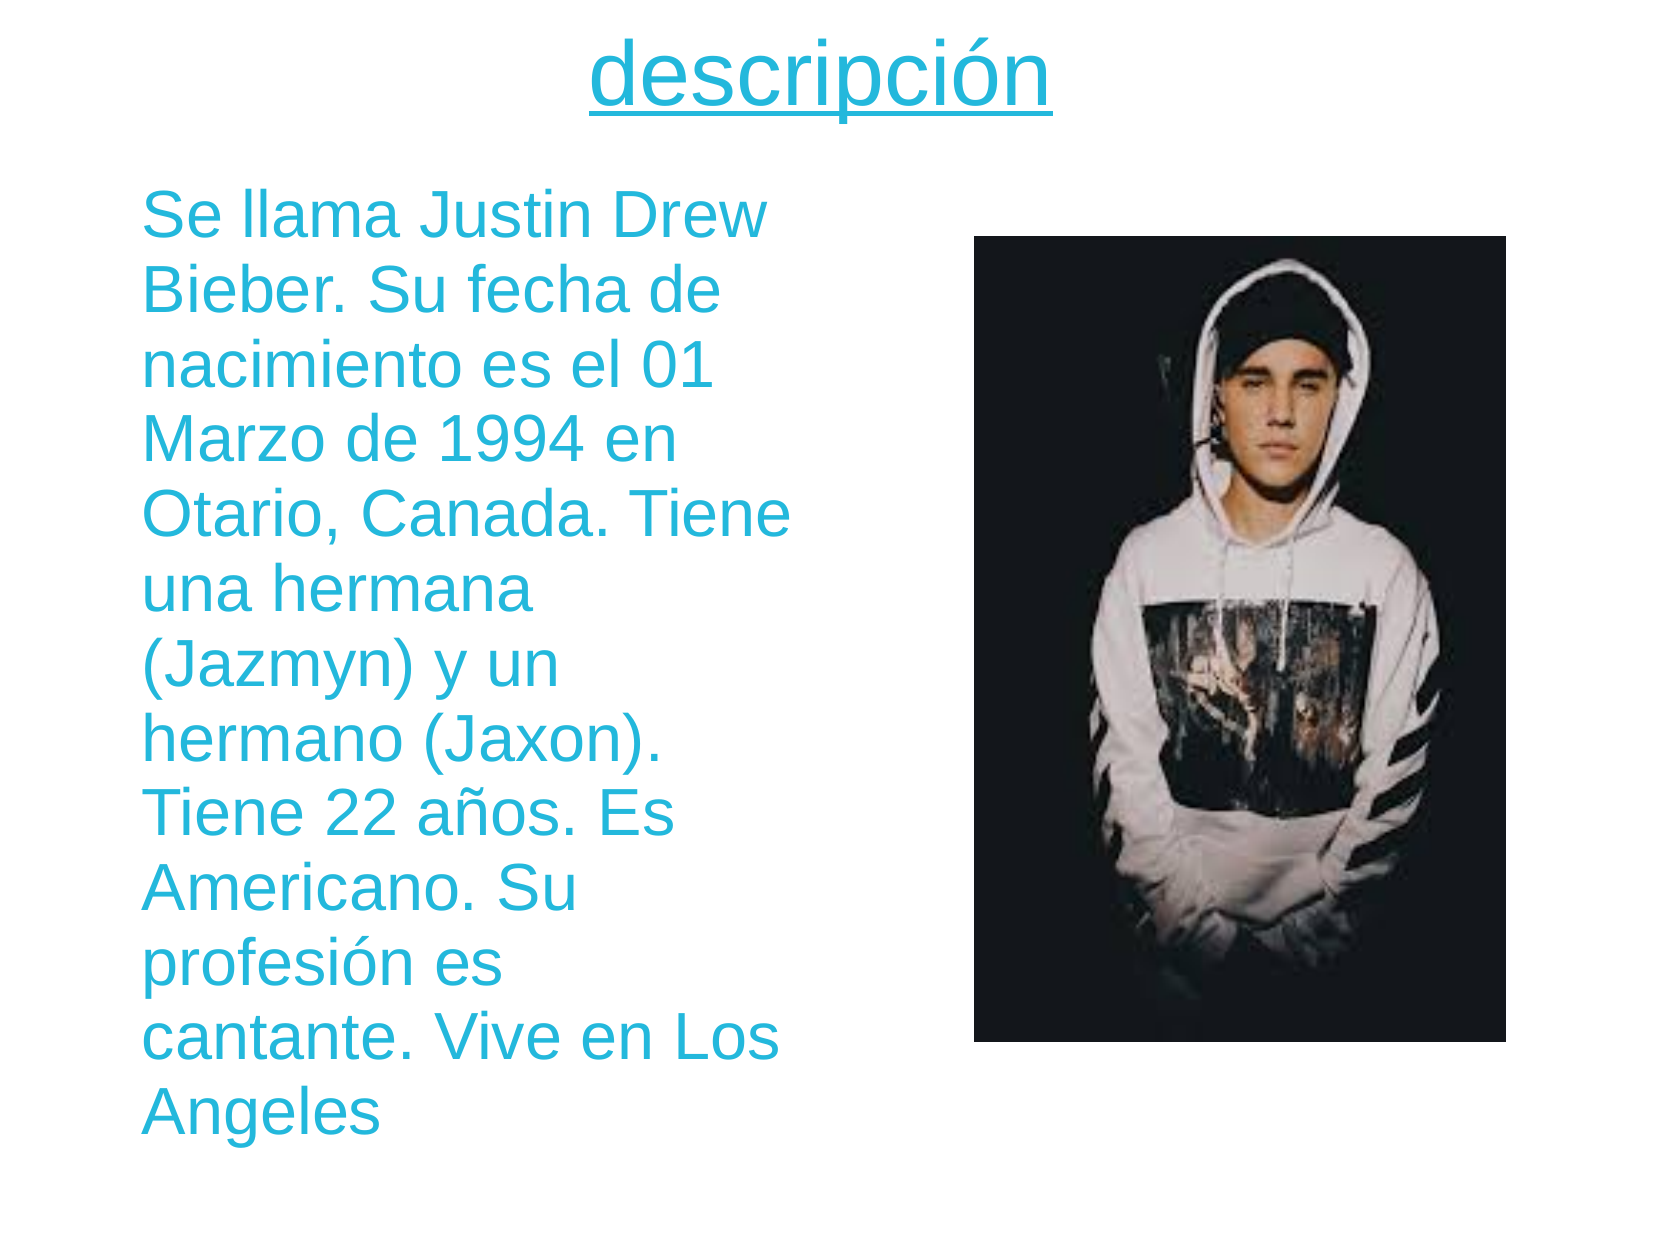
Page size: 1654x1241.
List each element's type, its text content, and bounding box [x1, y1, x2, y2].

list Se llama Justin Drew Bieber. Su fecha de nacimiento es el 01 Marzo de 1994 en Otario, Canada. Tiene una hermana (Jazmyn) y un hermano (Jaxon). Tiene 22 años. Es Americano. Su profesión es cantante. Vive en Los Angeles [71, 177, 798, 1150]
title descripción [76, 0, 1565, 178]
picture [974, 236, 1506, 1042]
